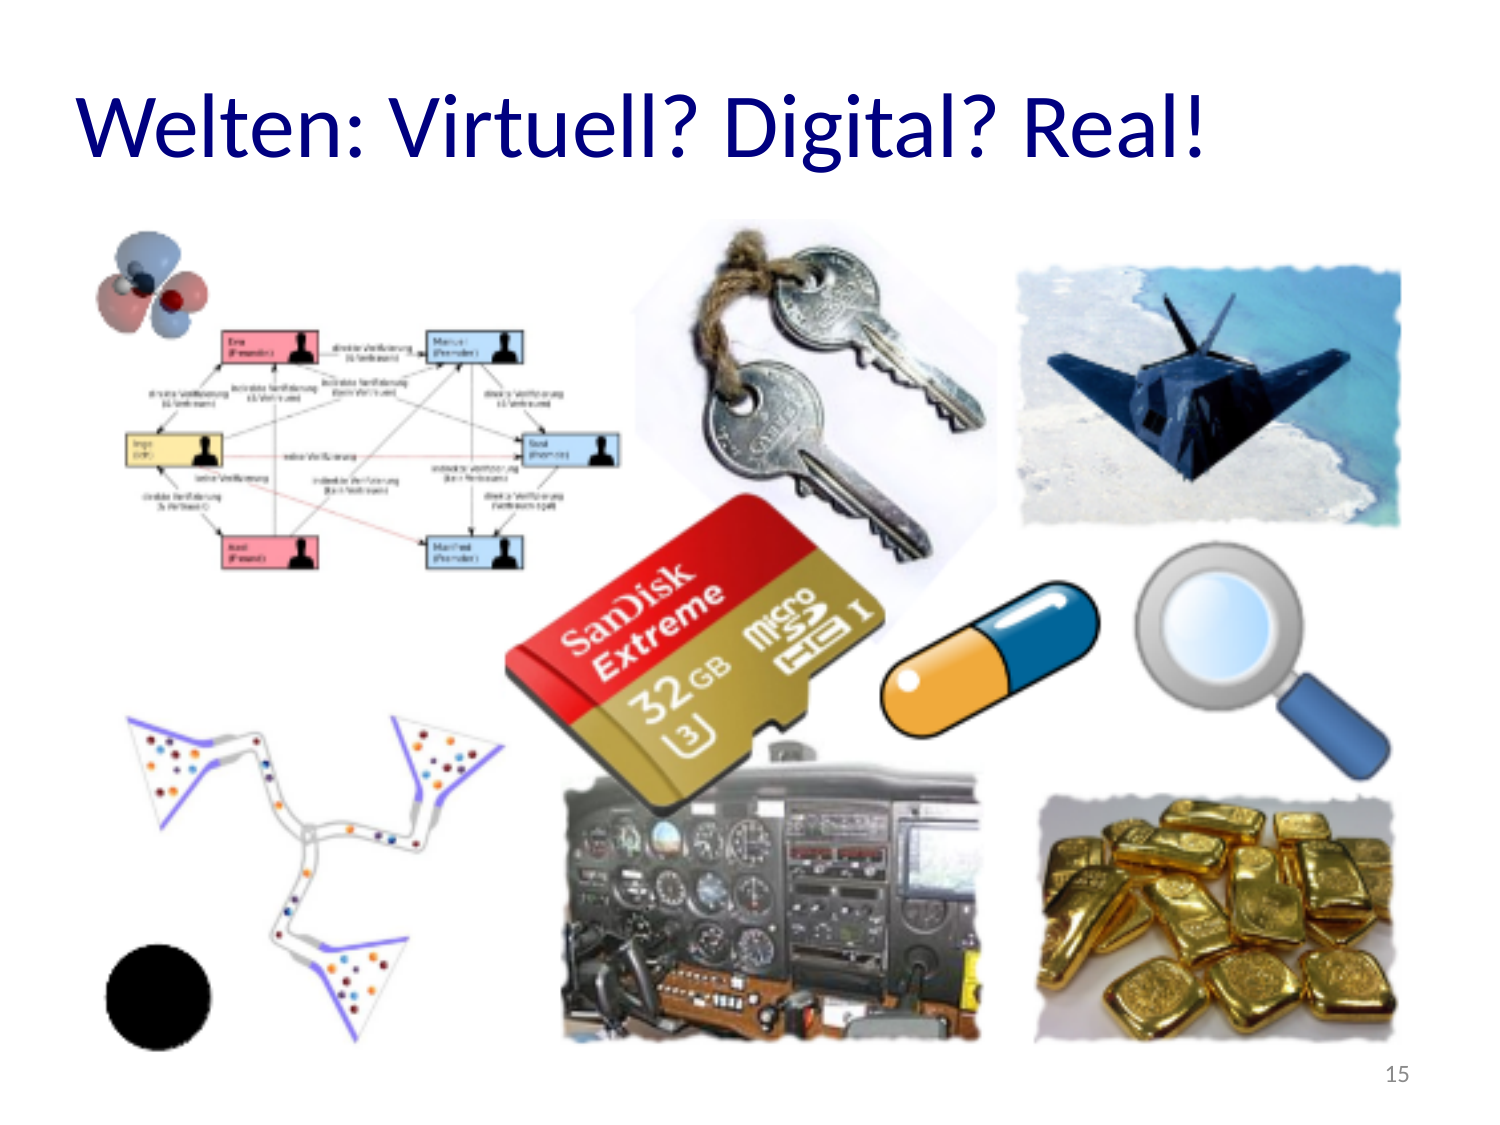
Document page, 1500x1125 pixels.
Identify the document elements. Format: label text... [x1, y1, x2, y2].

picture [86, 219, 1415, 1060]
title Welten: Virtuell? Digital? Real! [75, 47, 1425, 231]
